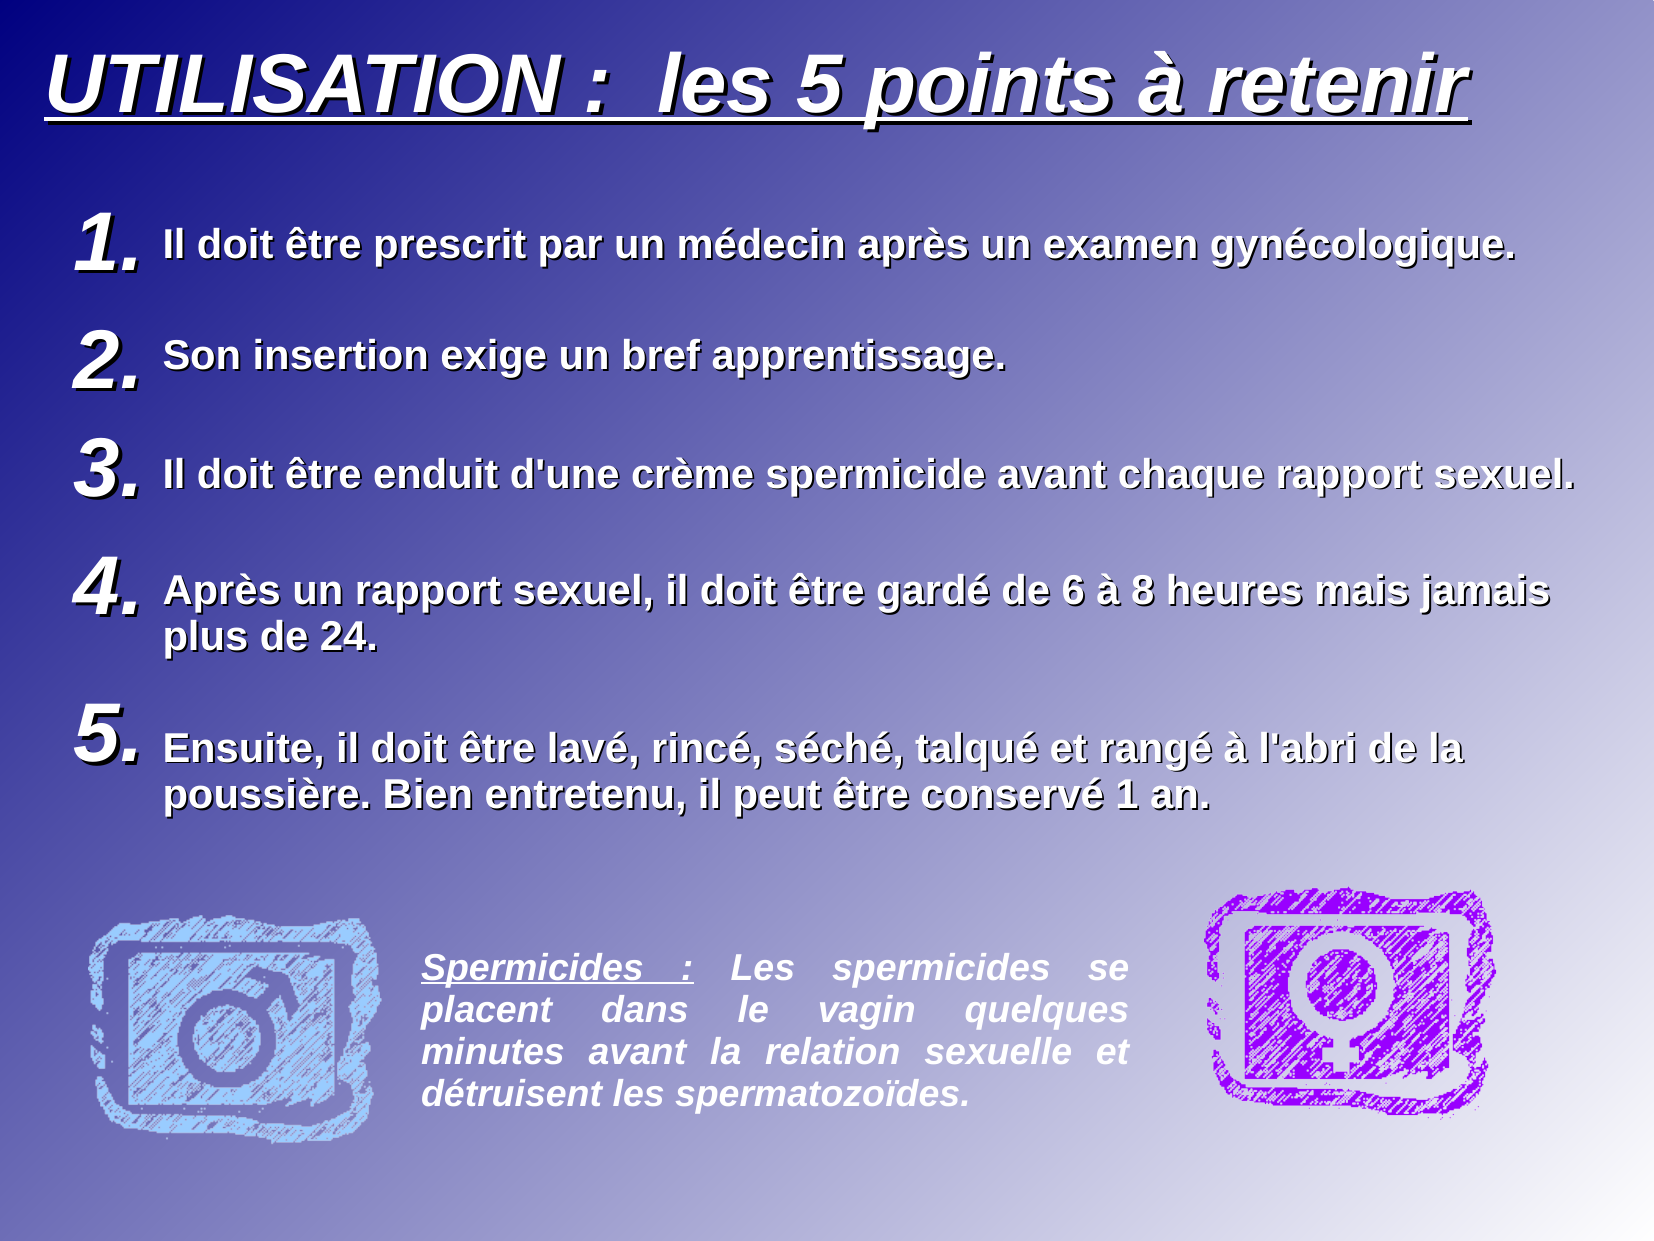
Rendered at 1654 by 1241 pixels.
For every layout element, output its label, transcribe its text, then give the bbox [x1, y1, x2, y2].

text_box UTILISATION : les 5 points à retenir [29, 29, 1625, 148]
text_box Spermicides : Les spermicides se placent dans le vagin quelques minutes avant la relation sexuelle et détruisent les spermatozoïdes. [406, 938, 1145, 1126]
text_box 4. [59, 531, 178, 640]
text_box 5. [59, 679, 178, 787]
picture [1204, 885, 1506, 1125]
text_box Ensuite, il doit être lavé, rincé, séché, talqué et rangé à l'abri de la poussière. Bien entretenu, il peut être conservé 1 an. [147, 716, 1565, 827]
text_box 3. [59, 414, 178, 522]
text_box Son insertion exige un bref apprentissage. [178, 324, 1093, 388]
text_box Après un rapport sexuel, il doit être gardé de 6 à 8 heures mais jamais plus de 24. [147, 559, 1595, 669]
picture [88, 914, 391, 1152]
text_box Il doit être prescrit par un médecin après un examen gynécologique. [178, 213, 1536, 277]
text_box 2. [59, 305, 178, 414]
text_box 1. [59, 187, 178, 296]
text_box Il doit être enduit d'une crème spermicide avant chaque rapport sexuel. [178, 442, 1595, 506]
